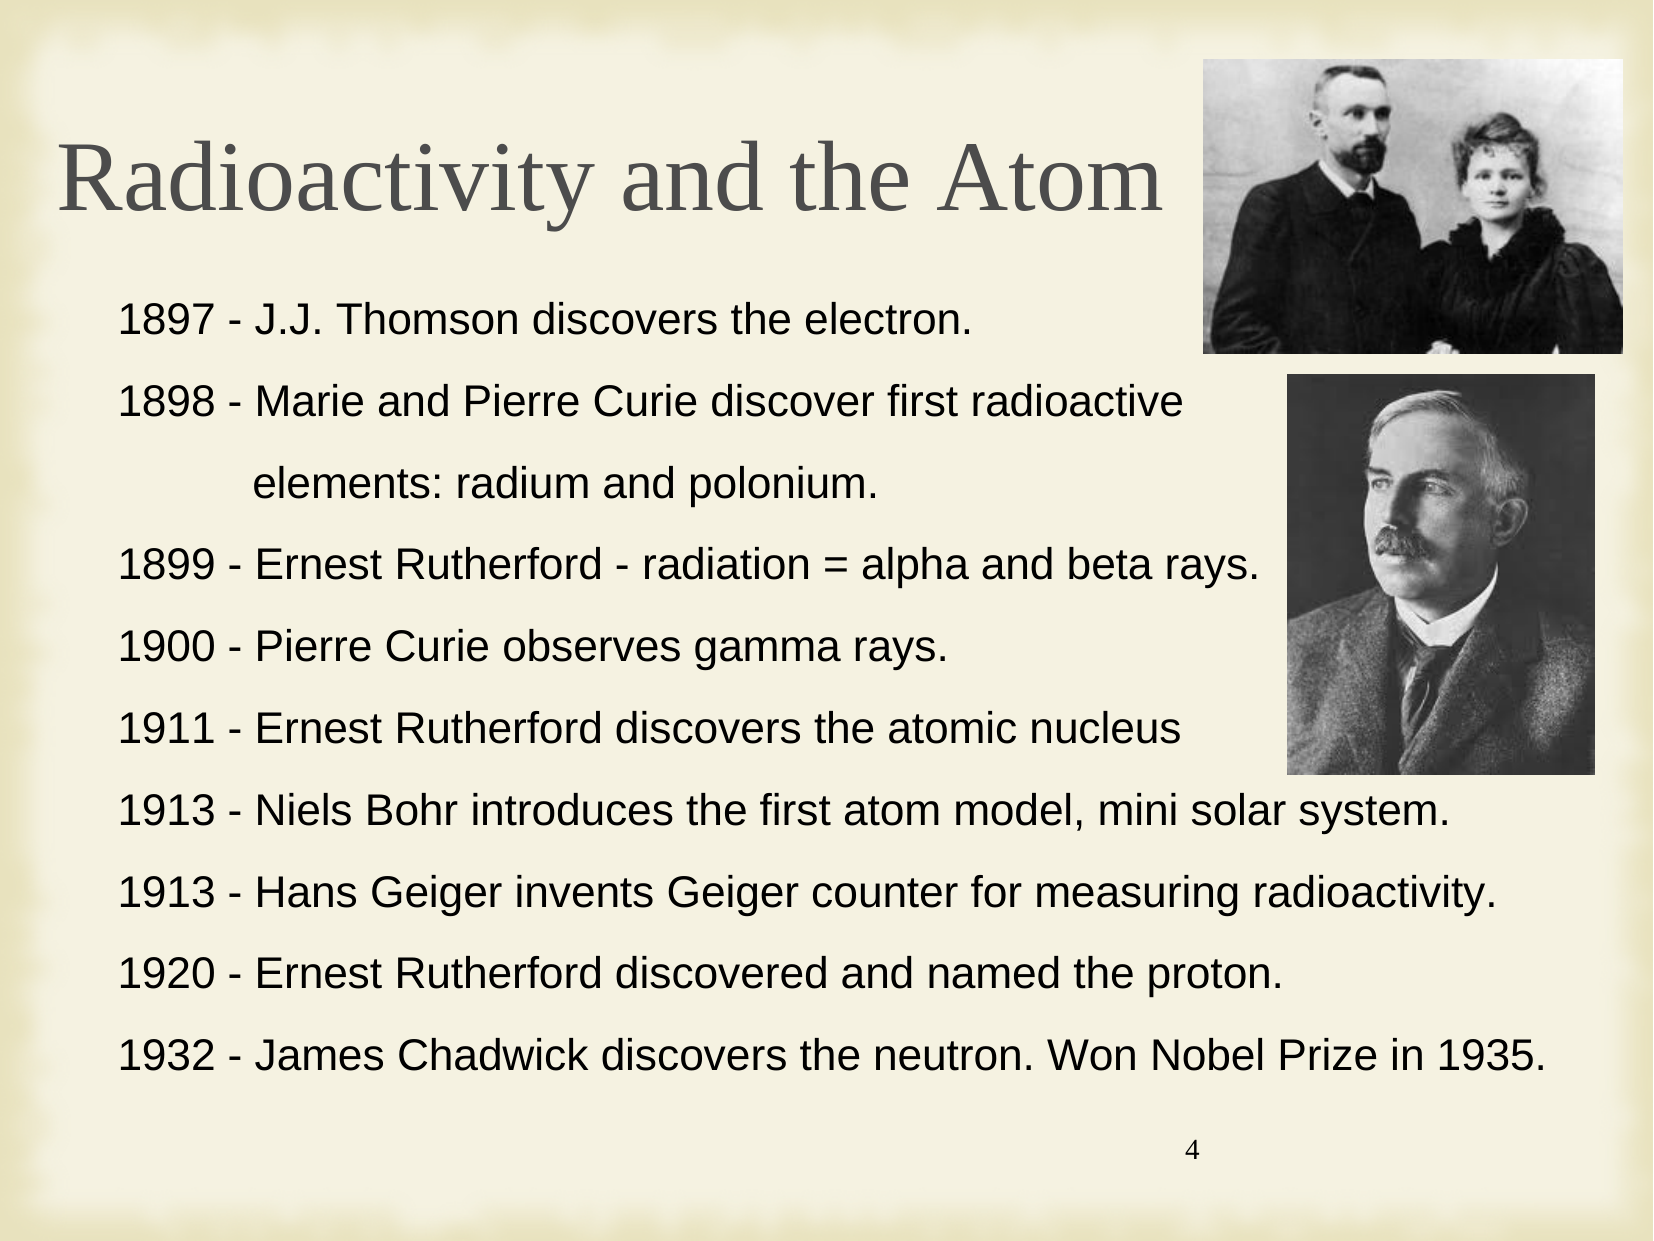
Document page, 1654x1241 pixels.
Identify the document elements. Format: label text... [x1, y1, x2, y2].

title Radioactivity and the Atom [0, 74, 1203, 267]
picture [1287, 375, 1595, 775]
picture [1203, 59, 1623, 354]
text_box [1185, 1130, 1571, 1216]
list 1897 - J.J. Thomson discovers the electron. 1898 - Marie and Pierre Curie discover first radioactive elements: radium and polonium. 1899 - Ernest Rutherford - radiation = alpha and beta rays. 1900 - Pierre Curie observes gamma rays. 1911 - Ernest Rutherford discovers the atomic nucleus 1913 - Niels Bohr introduces the first atom model, mini solar system. 1913 - Hans Geiger invents Geiger counter for measuring radioactivity. 1920 - Ernest Rutherford discovered and named the proton. 1932 - James Chadwick discovers the neutron. Won Nobel Prize in 1935. [31, 290, 1576, 1095]
